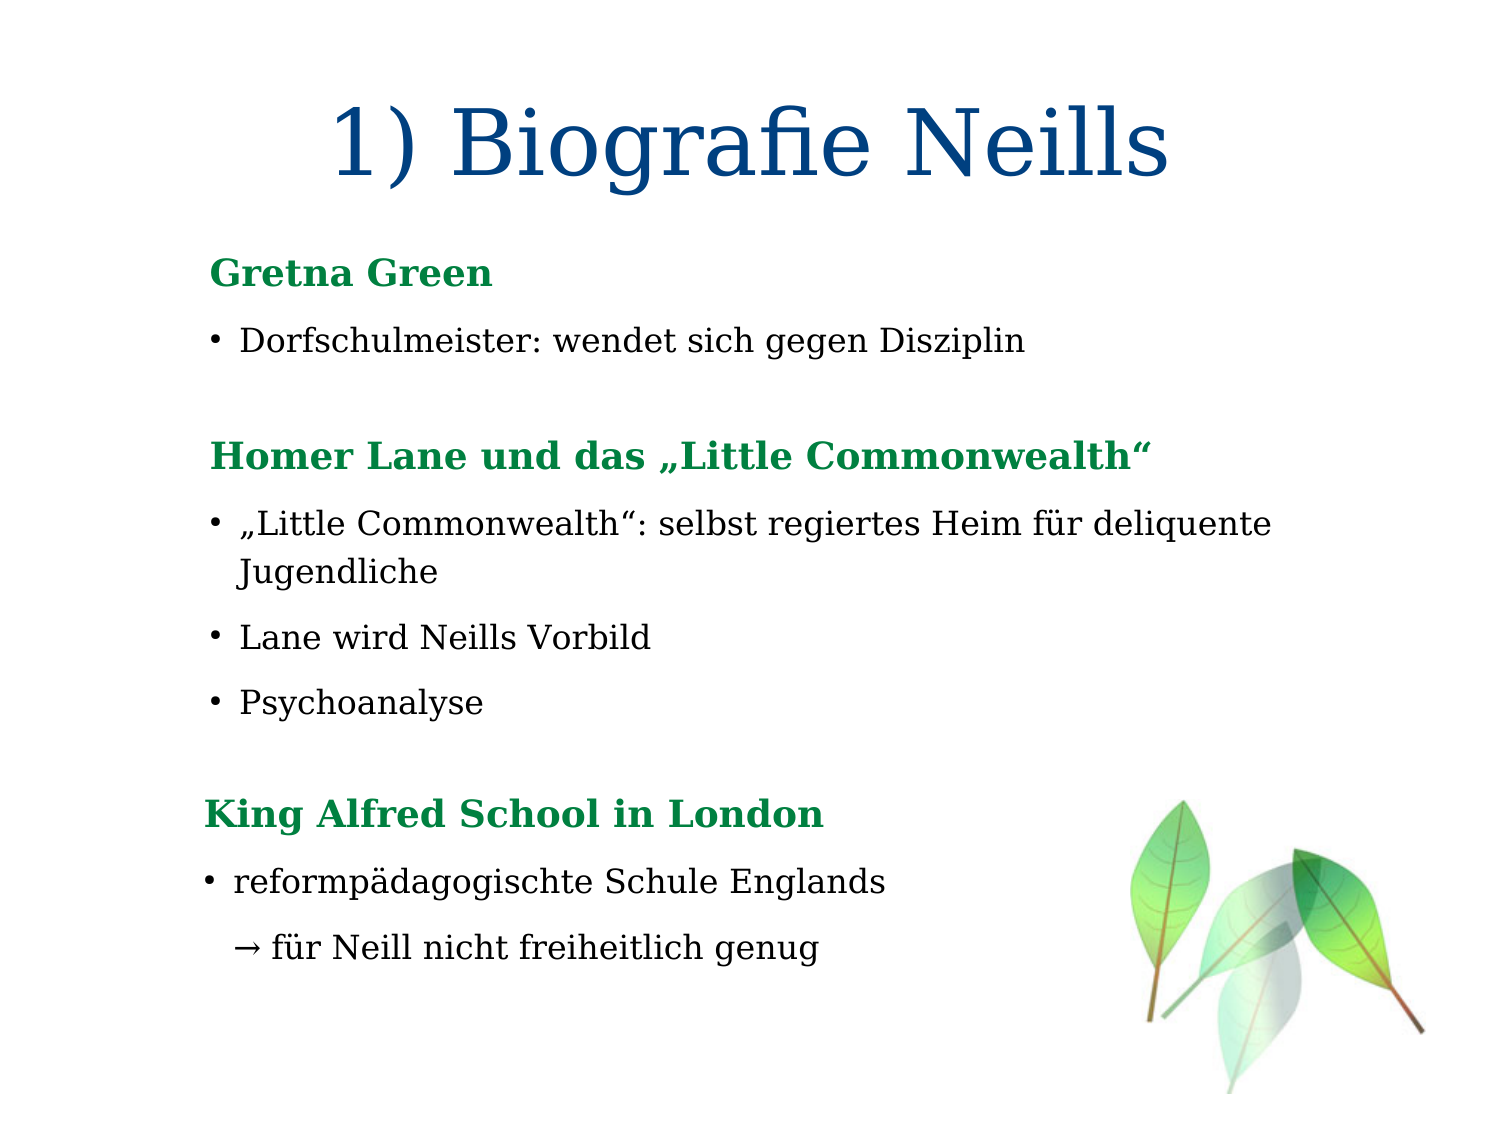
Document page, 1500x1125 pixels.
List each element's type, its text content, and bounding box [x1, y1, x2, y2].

picture [1130, 799, 1426, 1094]
title 1) Biografie Neills [75, 45, 1426, 233]
text_box King Alfred School in London reformpädagogischte Schule Englands → für Neill nicht freiheitlich genug [188, 773, 1111, 1107]
text_box Homer Lane und das „Little Commonwealth“ „Little Commonwealth“: selbst regiertes Heim für deliquente Jugendliche Lane wird Neills Vorbild Psychoanalyse [194, 415, 1306, 730]
text_box Gretna Green Dorfschulmeister: wendet sich gegen Disziplin [194, 232, 1306, 367]
